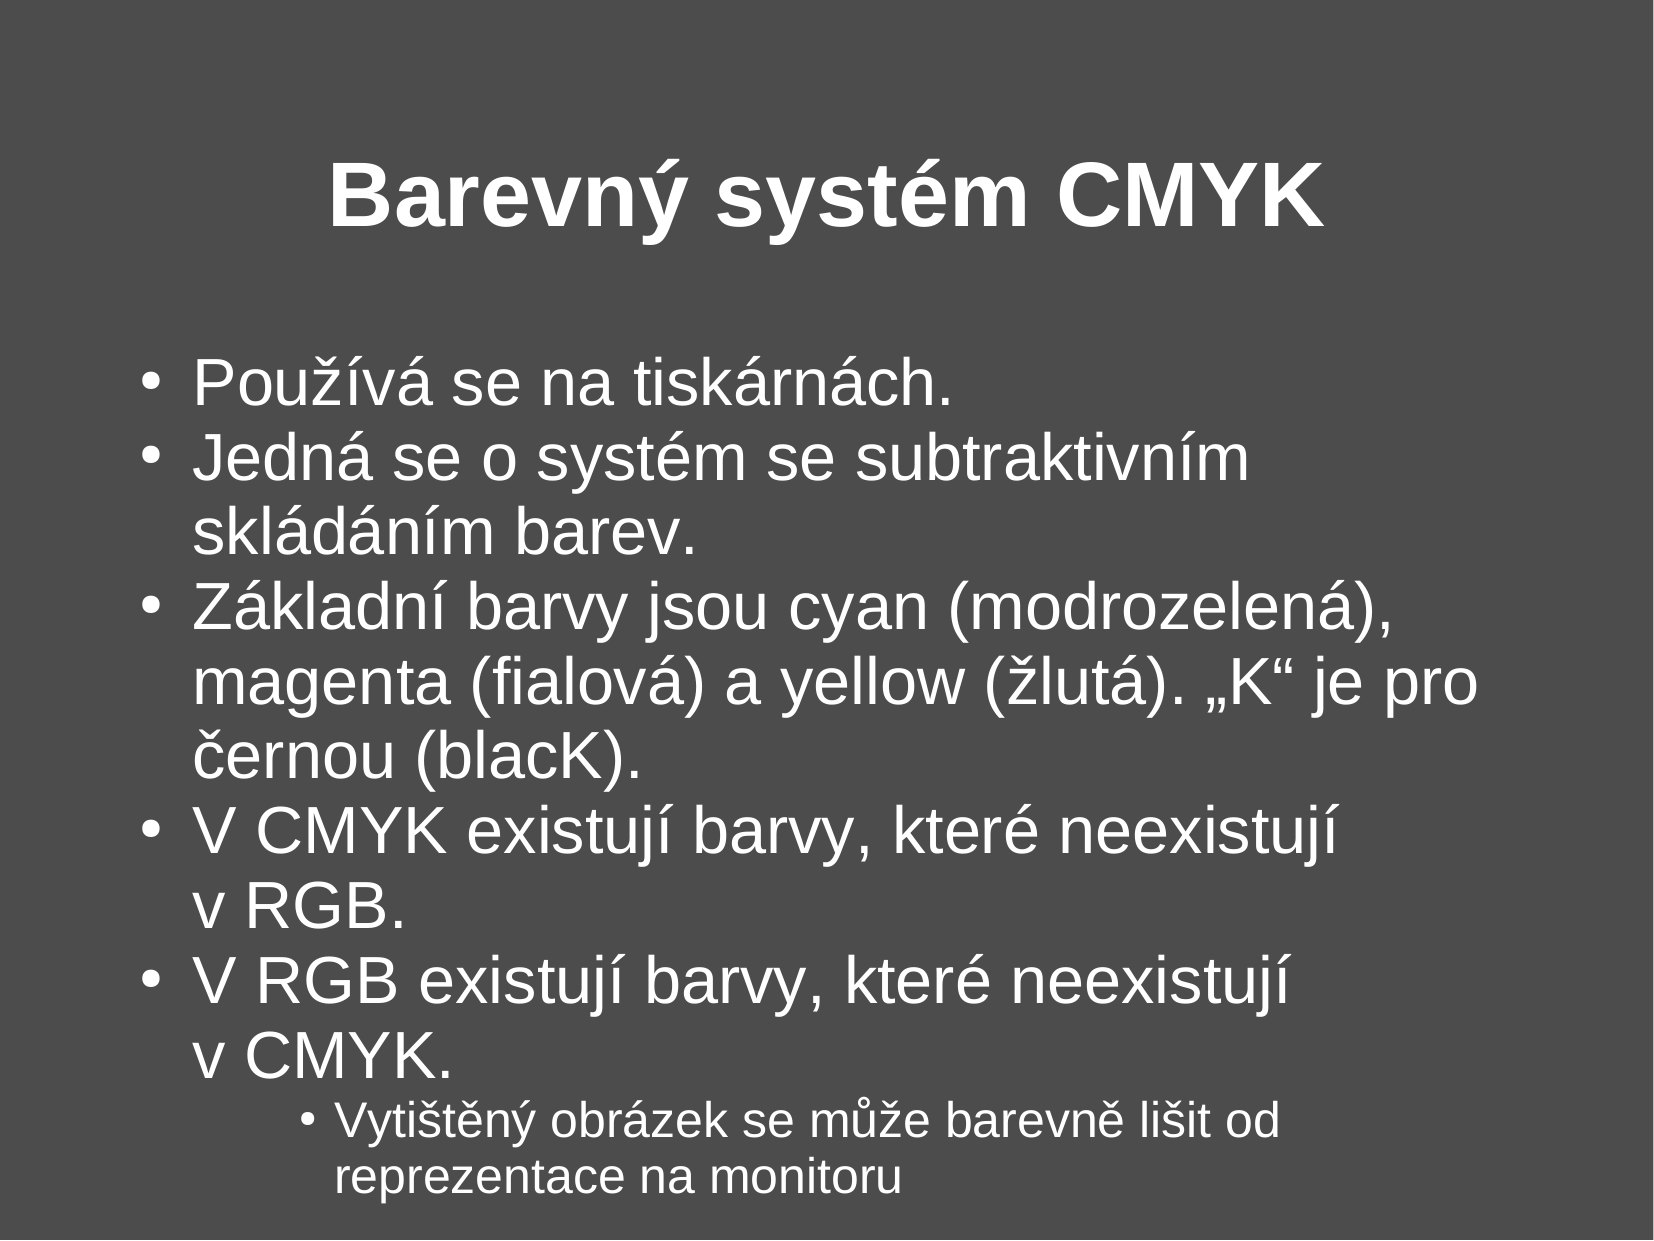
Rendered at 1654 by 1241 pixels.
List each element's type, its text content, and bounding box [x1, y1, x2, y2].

title Barevný systém CMYK [121, 91, 1534, 299]
list Používá se na tiskárnách. Jedná se o systém se subtraktivním skládáním barev. Základní barvy jsou cyan (modrozelená), magenta (fialová) a yellow (žlutá). „K“ je pro černou (blacK). V CMYK existují barvy, které neexistují v RGB. V RGB existují barvy, které neexistují v CMYK. Vytištěný obrázek se může barevně lišit od reprezentace na monitoru [121, 344, 1534, 1206]
